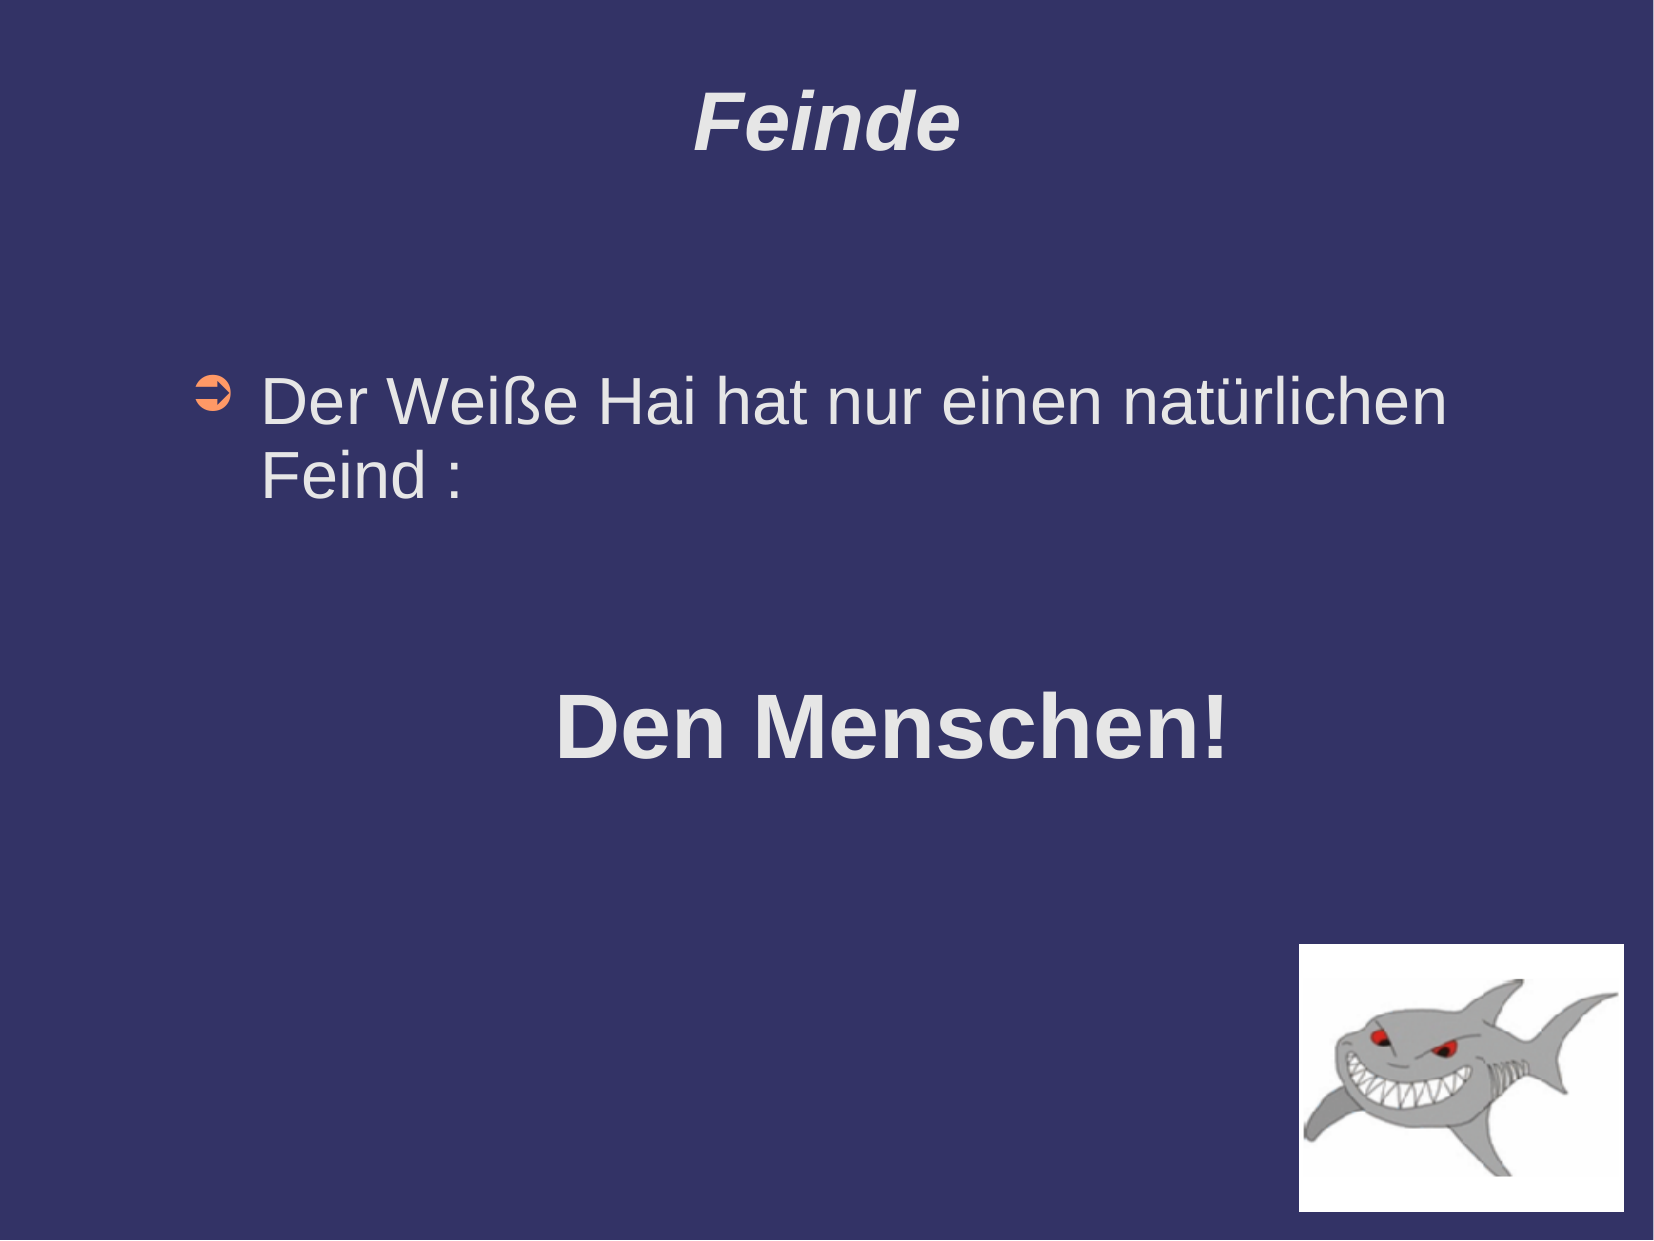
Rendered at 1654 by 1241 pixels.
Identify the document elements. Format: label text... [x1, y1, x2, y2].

text_box Den Menschen! [200, 596, 1592, 804]
list Der Weiße Hai hat nur einen natürlichen Feind : [178, 364, 1570, 561]
title Feinde [121, 19, 1534, 227]
picture [1299, 944, 1624, 1212]
